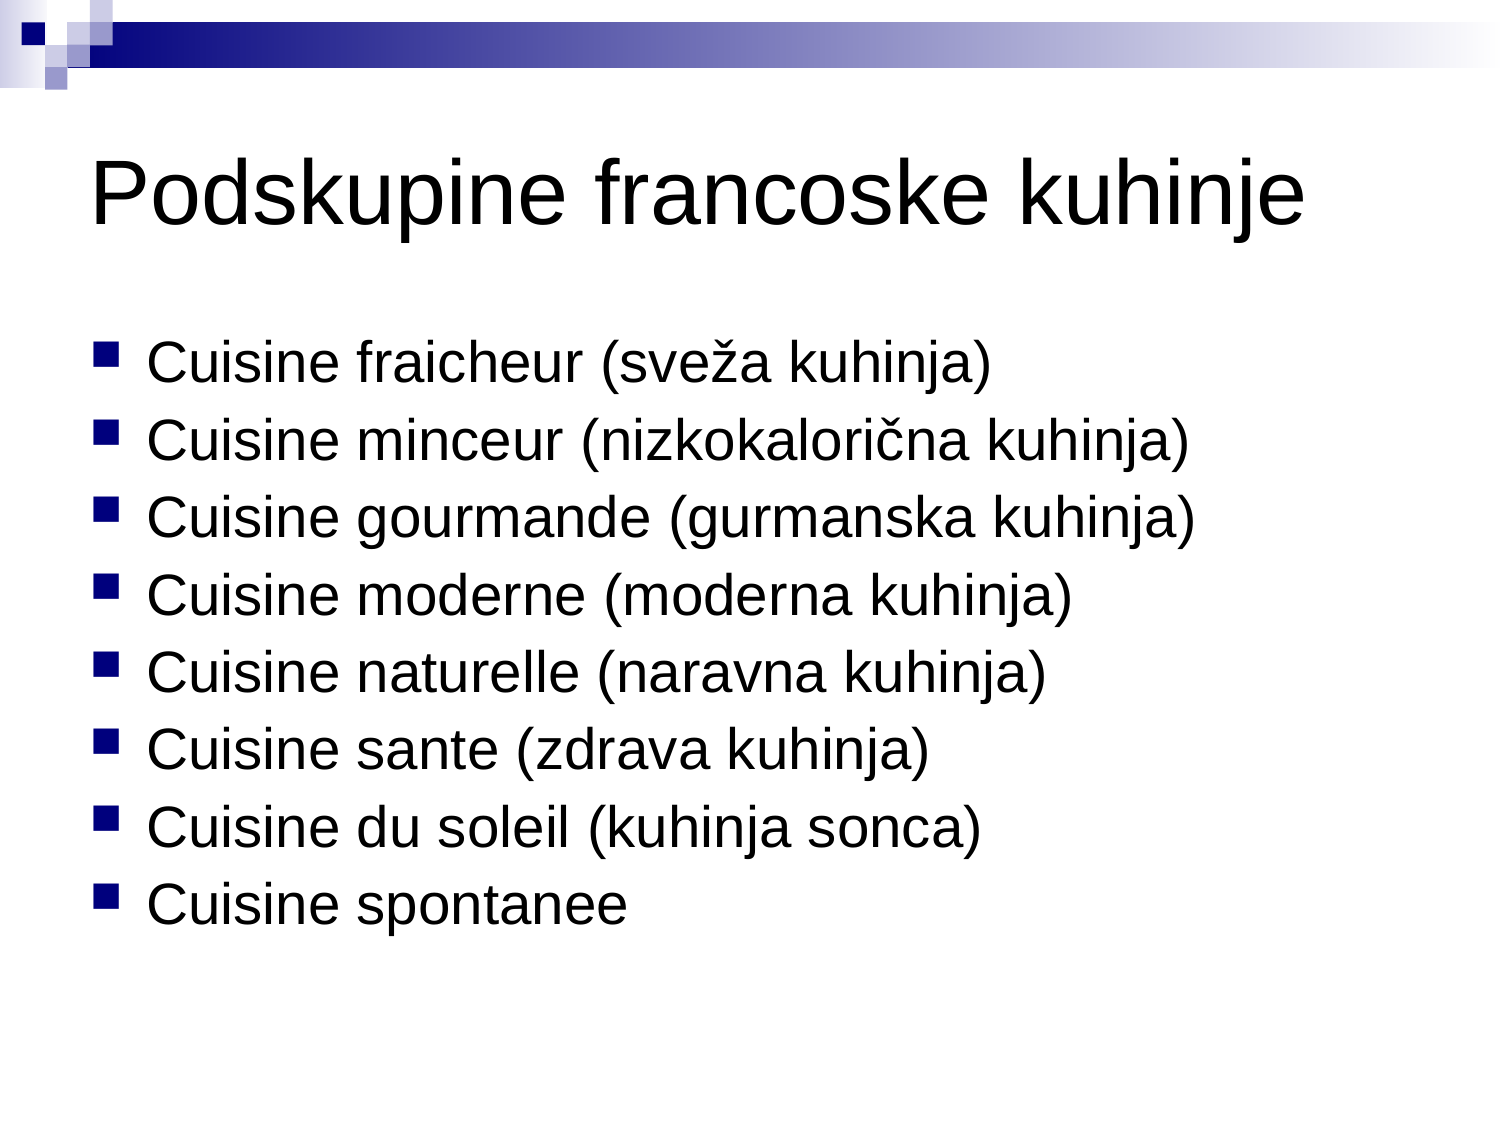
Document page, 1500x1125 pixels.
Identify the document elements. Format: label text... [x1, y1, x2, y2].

list Cuisine fraicheur (sveža kuhinja) Cuisine minceur (nizkokalorična kuhinja) Cuisine gourmande (gurmanska kuhinja) Cuisine moderne (moderna kuhinja) Cuisine naturelle (naravna kuhinja) Cuisine sante (zdrava kuhinja) Cuisine du soleil (kuhinja sonca) Cuisine spontanee [75, 324, 1426, 963]
title Podskupine francoske kuhinje [75, 75, 1426, 301]
